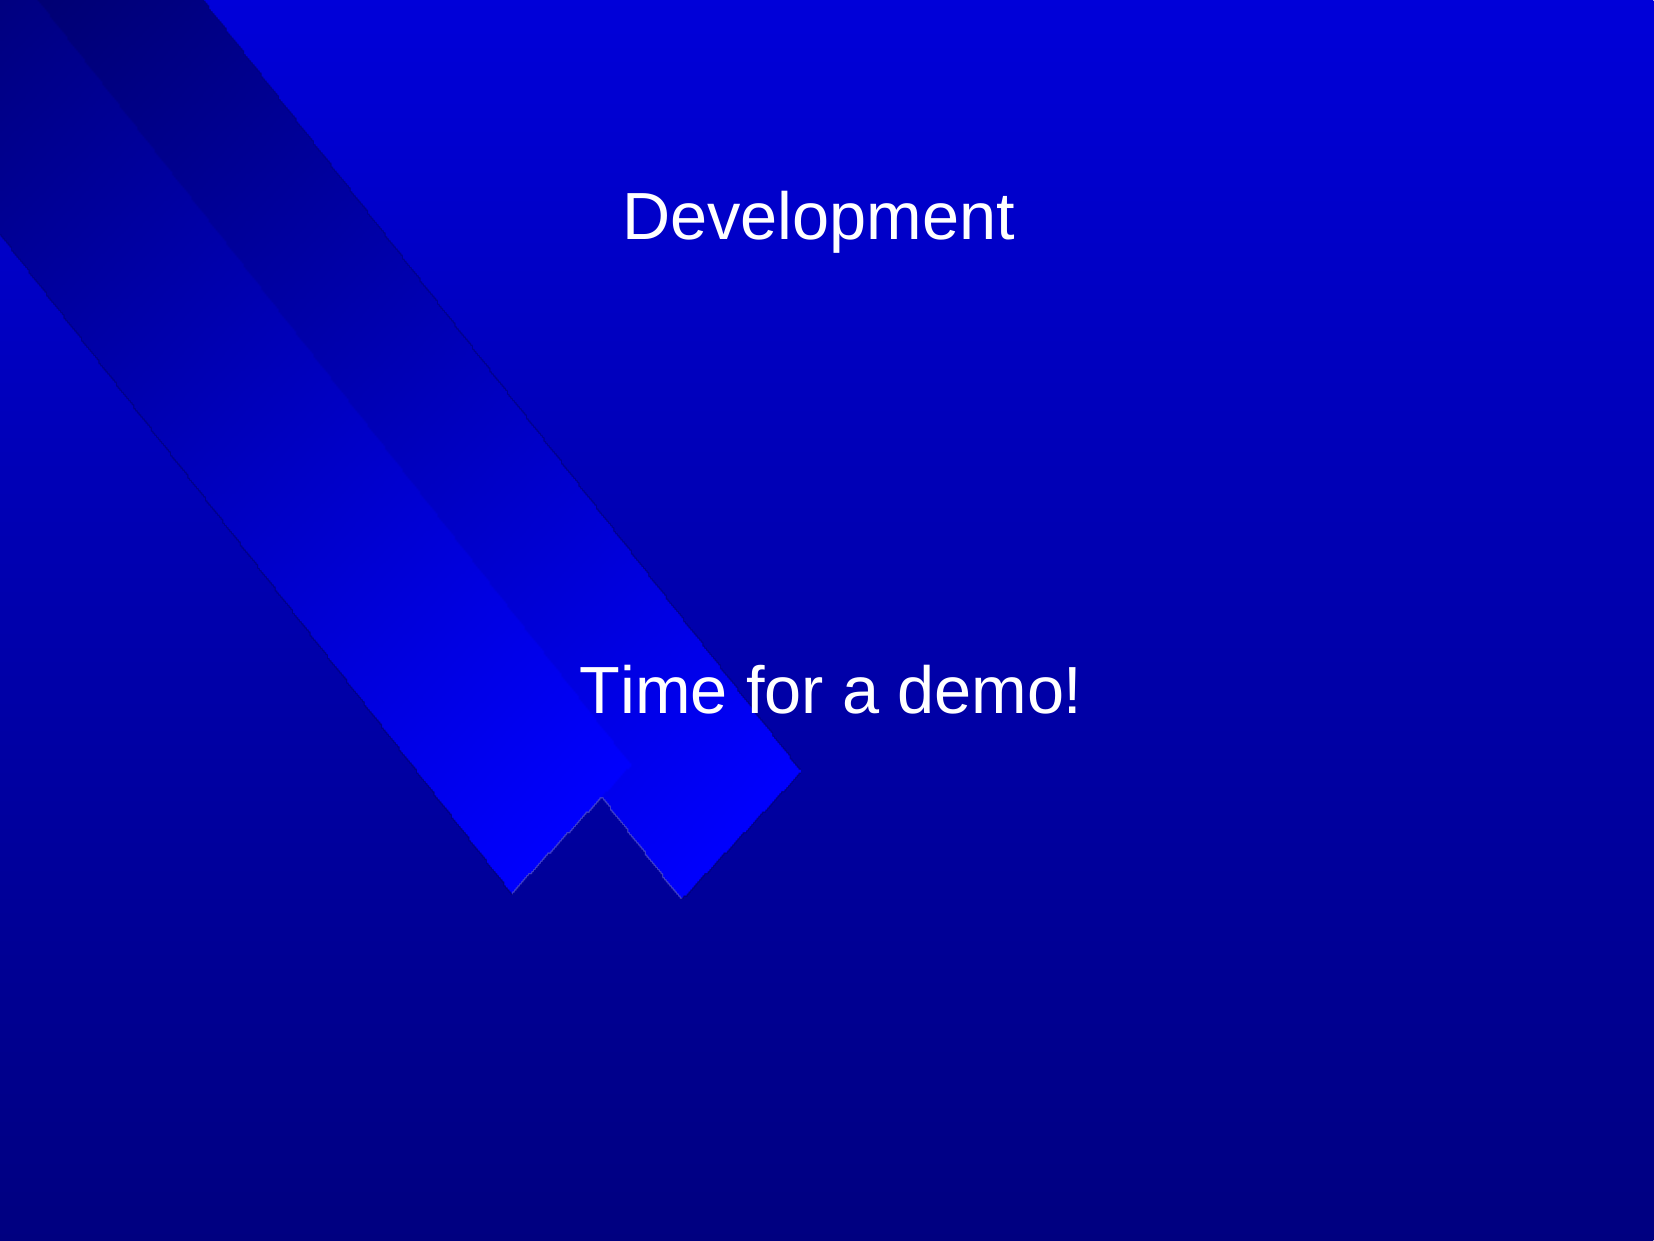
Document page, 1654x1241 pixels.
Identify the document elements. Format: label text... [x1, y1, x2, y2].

subtitle Time for a demo! [125, 375, 1538, 1157]
title Development [112, 112, 1525, 320]
